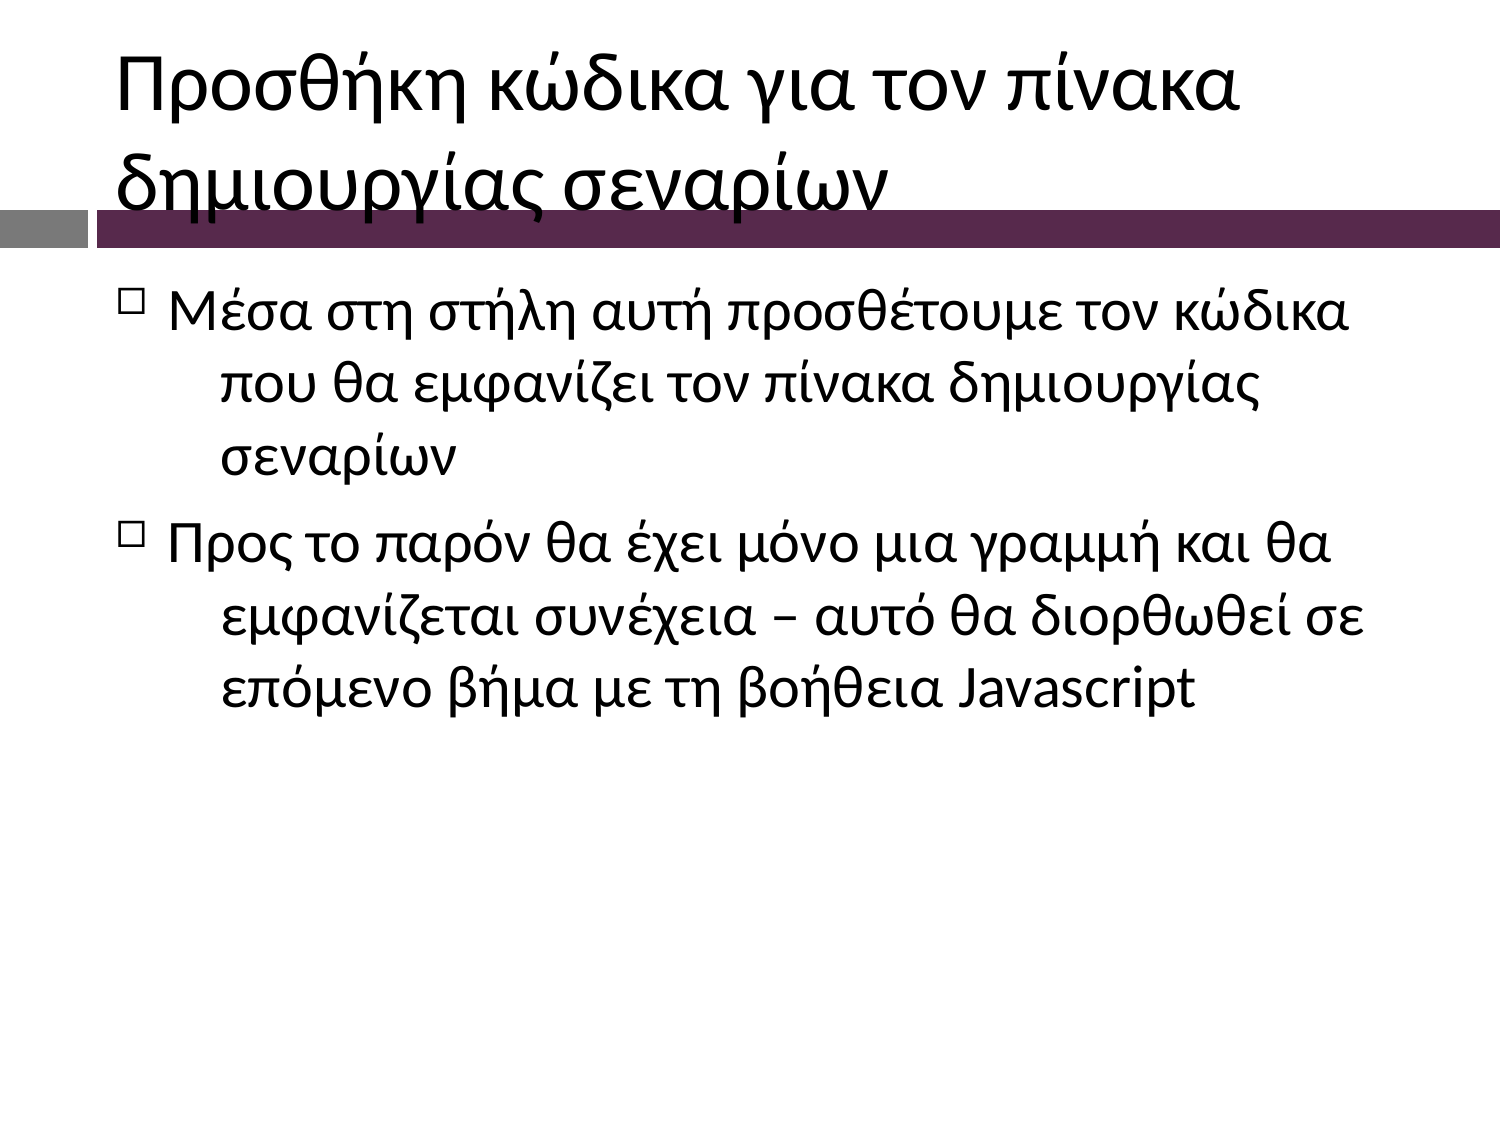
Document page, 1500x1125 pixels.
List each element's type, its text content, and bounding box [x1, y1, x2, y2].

title Προσθήκη κώδικα για τον πίνακα δημιουργίας σεναρίων [100, 19, 1438, 182]
list Μέσα στη στήλη αυτή προσθέτουμε τον κώδικα που θα εμφανίζει τον πίνακα δημιουργίας σεναρίων Προς το παρόν θα έχει μόνο μια γραμμή και θα εμφανίζεται συνέχεια – αυτό θα διορθωθεί σε επόμενο βήμα με τη βοήθεια Javascript [100, 262, 1438, 1000]
